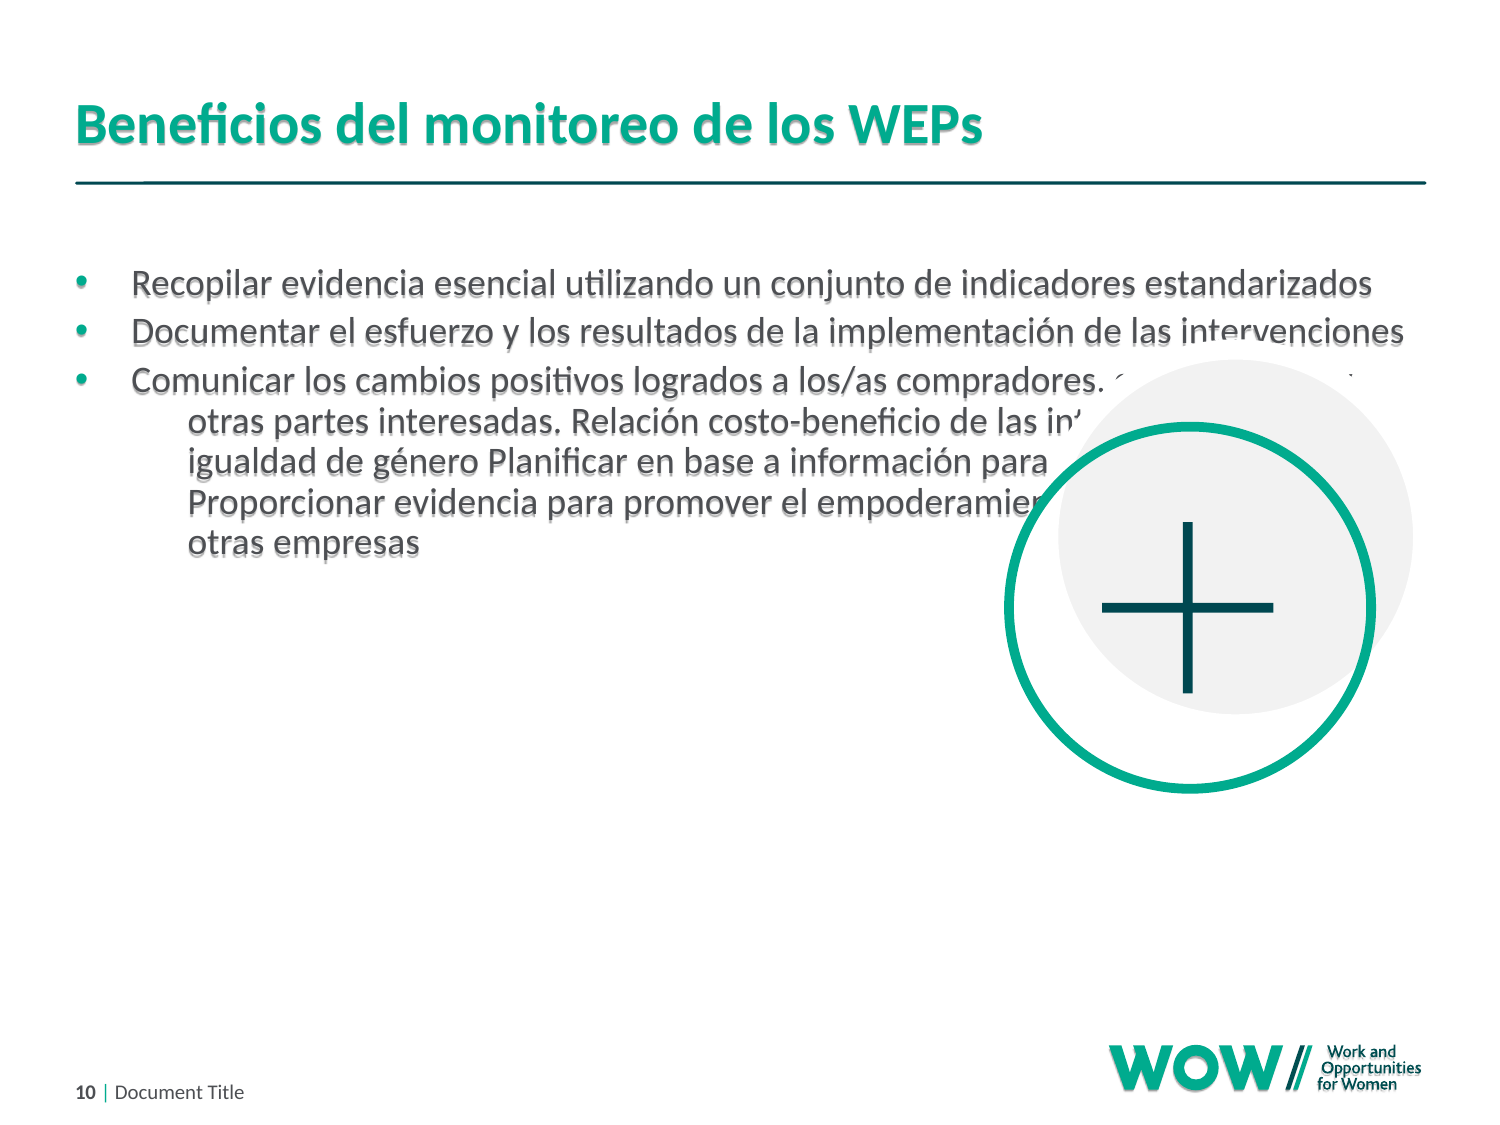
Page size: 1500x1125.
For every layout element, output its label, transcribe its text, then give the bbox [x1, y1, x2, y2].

text_box [1058, 349, 1424, 673]
text_box [1048, 432, 1365, 725]
title Beneficios del monitoreo de los WEPs [75, 41, 1424, 156]
list Recopilar evidencia esencial utilizando un conjunto de indicadores estandarizados Documentar el esfuerzo y los resultados de la implementación de las intervenciones Comunicar los cambios positivos logrados a los/as compradores, consumidores y otras partes interesadas. Relación costo-beneficio de las intervenciones de igualdad de género Planificar en base a información para ajustar las actividades Proporcionar evidencia para promover el empoderamiento de las mujeres en otras empresas [75, 262, 902, 929]
text_box 10 | Document Title [75, 1045, 426, 1106]
